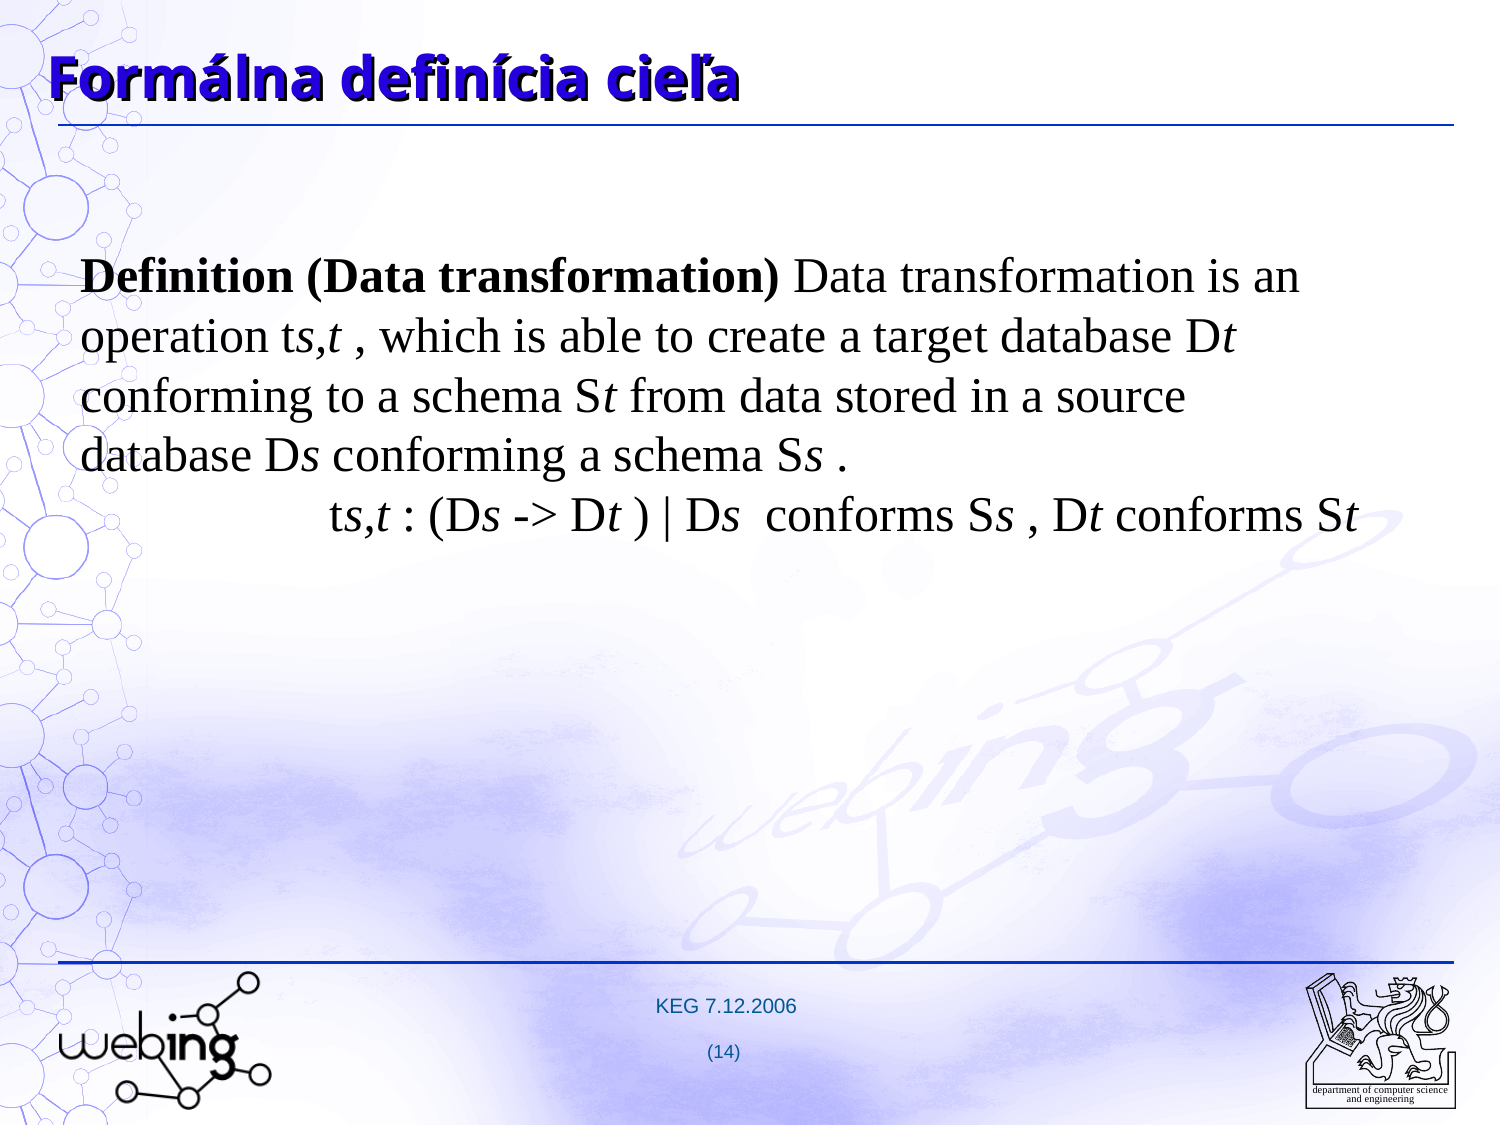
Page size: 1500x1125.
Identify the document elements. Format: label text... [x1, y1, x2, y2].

picture [0, 0, 1500, 1125]
text_box Definition (Data transformation) Data transformation is an operation ts,t , which is able to create a target database Dt conforming to a schema St from data stored in a source database Ds conforming a schema Ss . ts,t : (Ds -> Dt ) | Ds conforms Ss , Dt conforms St [79, 243, 1418, 614]
title Formálna definícia cieľa [46, 19, 1455, 133]
